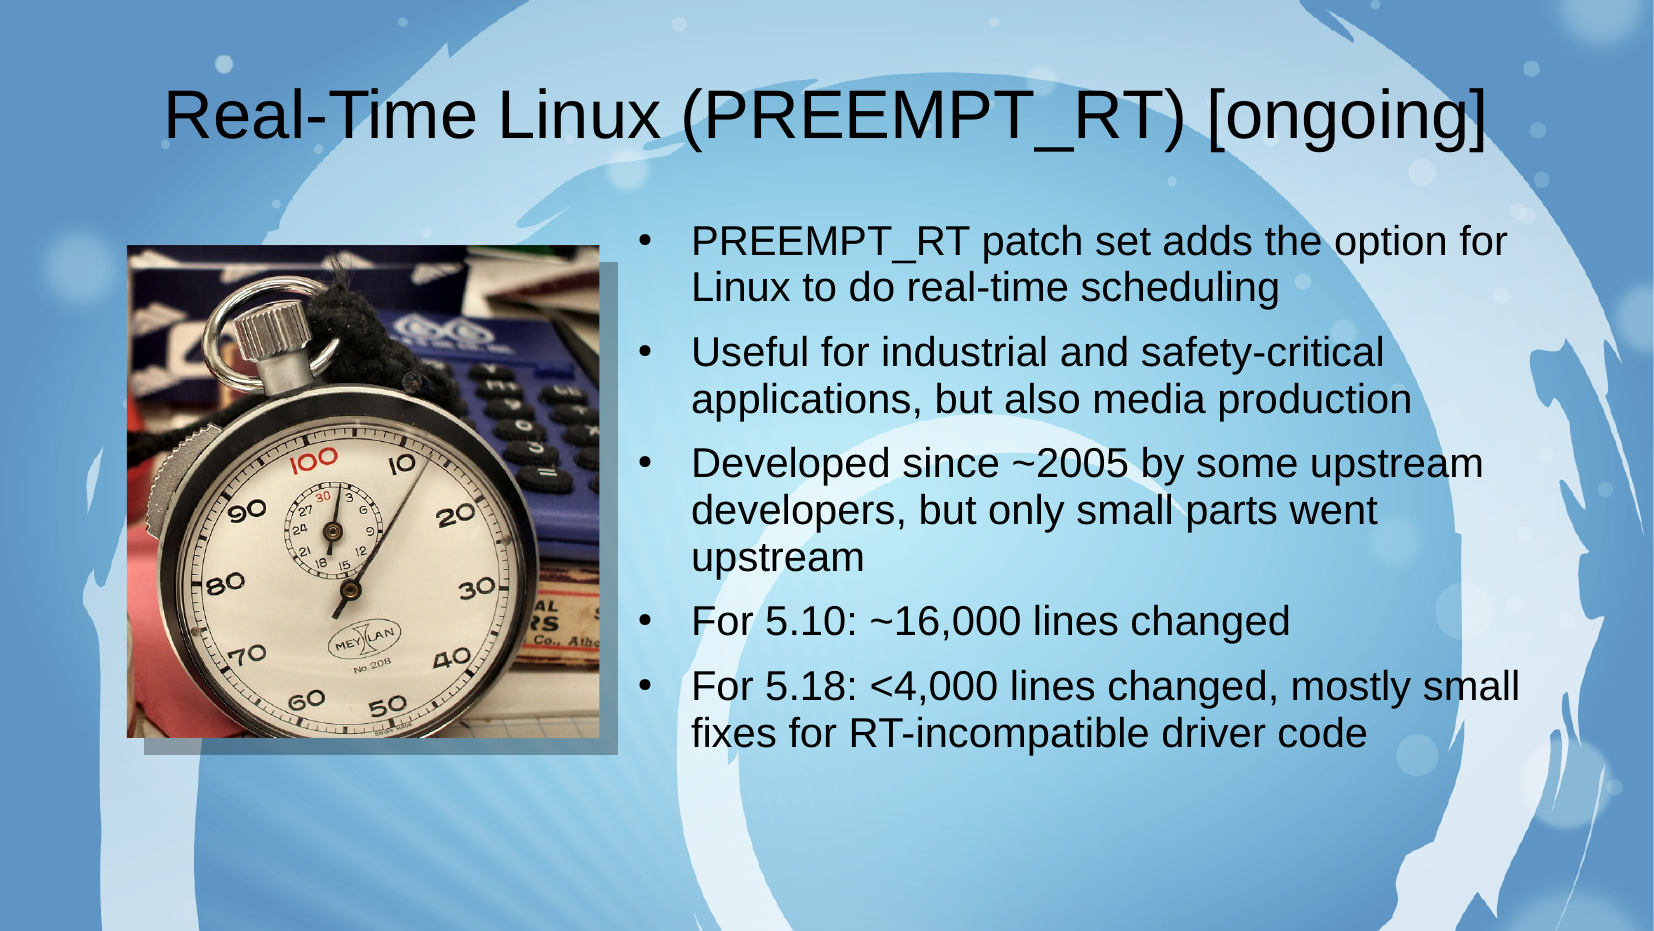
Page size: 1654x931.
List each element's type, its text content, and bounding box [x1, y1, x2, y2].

title Real-Time Linux (PREEMPT_RT) [ongoing] [118, 37, 1536, 193]
list PREEMPT_RT patch set adds the option for Linux to do real-time scheduling Useful for industrial and safety-critical applications, but also media production Developed since ~2005 by some upstream developers, but only small parts went upstream For 5.10: ~16,000 lines changed For 5.18: <4,000 lines changed, mostly small fixes for RT-incompatible driver code [620, 217, 1536, 832]
picture [0, 0, 1654, 931]
